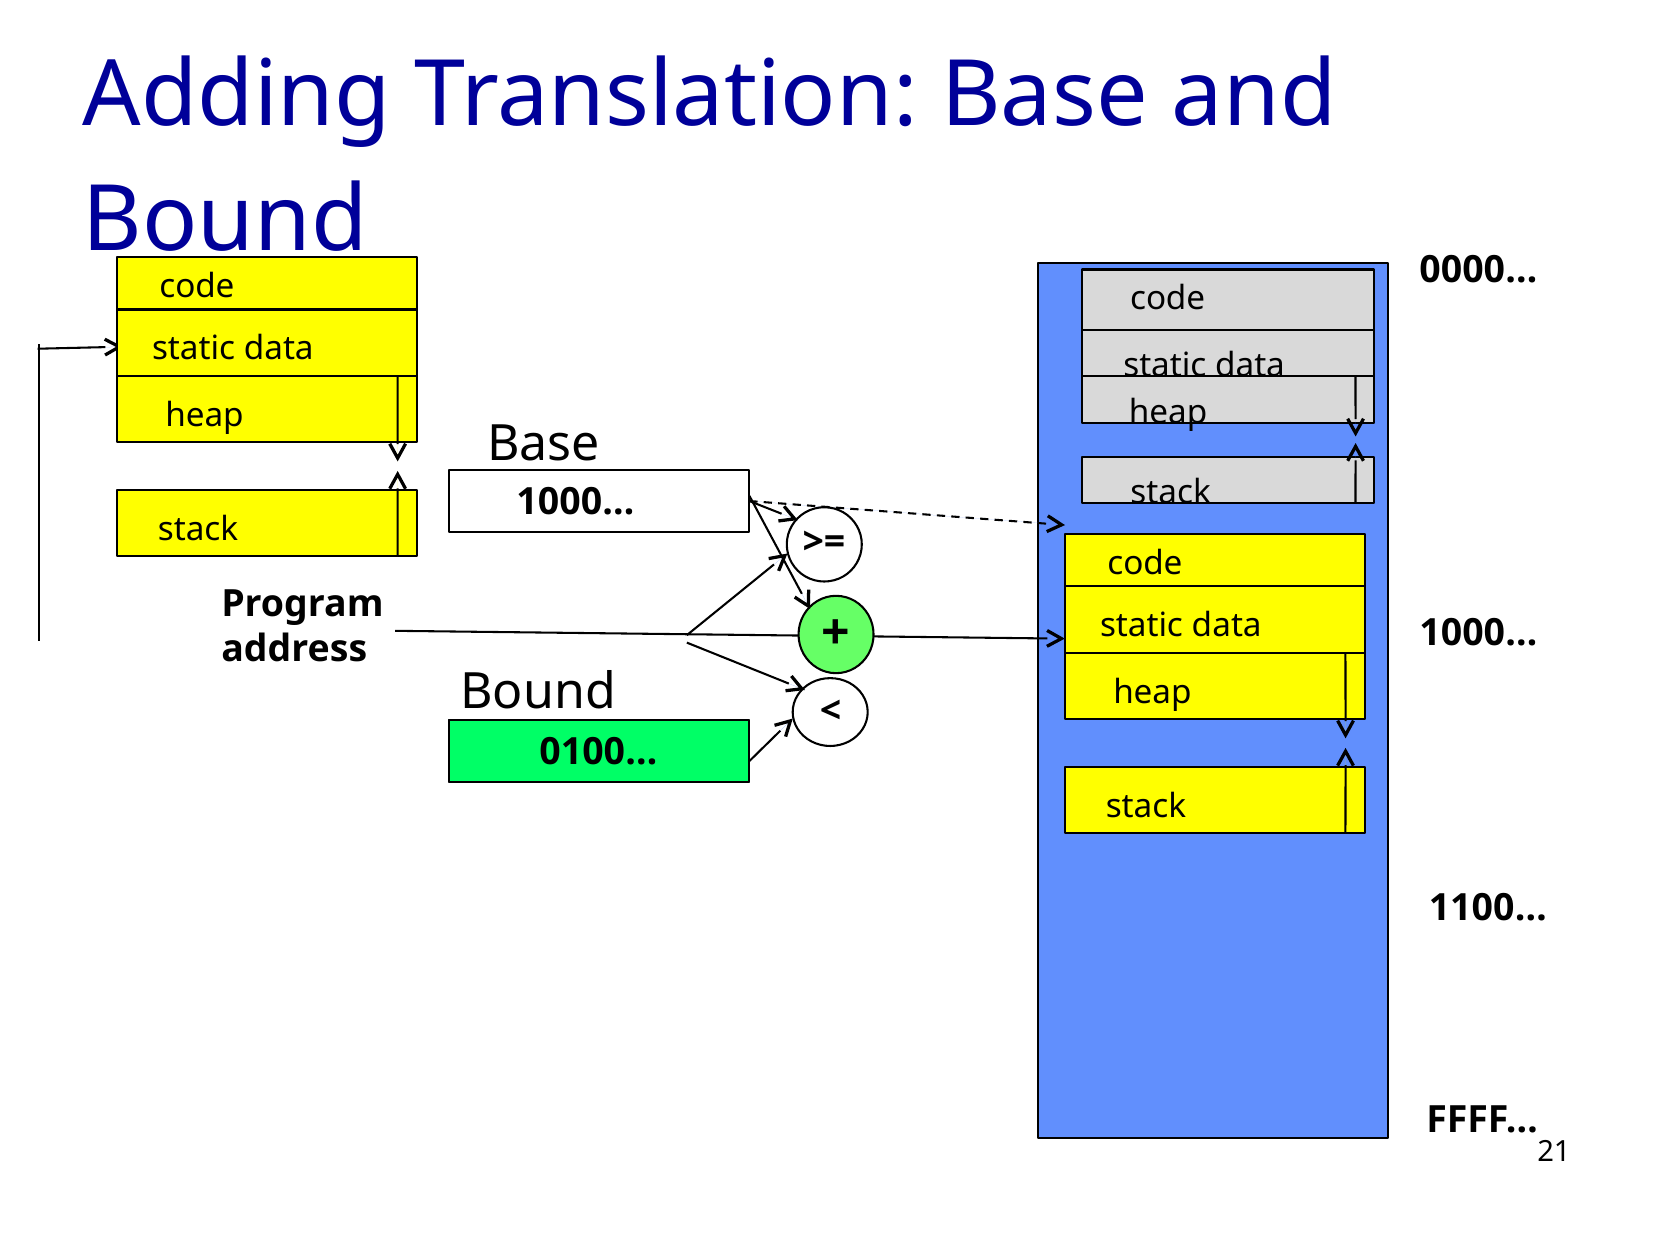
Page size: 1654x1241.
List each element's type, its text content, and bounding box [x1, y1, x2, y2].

text_box heap [1098, 662, 1207, 718]
text_box heap [1114, 383, 1223, 438]
text_box 0100… [524, 719, 673, 780]
text_box < [805, 678, 857, 739]
text_box [861, 262, 1388, 1138]
text_box 0000… [1404, 237, 1553, 298]
title Adding Translation: Base and Bound [82, 49, 1571, 257]
text_box 1000… [501, 469, 650, 530]
text_box [116, 470, 417, 557]
text_box static data [137, 319, 329, 374]
text_box 1100… [1413, 875, 1562, 936]
text_box code [1115, 269, 1220, 325]
text_box Base [472, 403, 615, 469]
text_box Program address [206, 571, 399, 677]
text_box stack [143, 499, 254, 555]
text_box FFFF… [1411, 1087, 1554, 1148]
text_box stack [1115, 463, 1226, 518]
text_box code [1092, 534, 1198, 586]
text_box Bound [445, 651, 631, 727]
text_box stack [1091, 776, 1202, 832]
text_box >= [787, 509, 861, 570]
text_box [395, 495, 816, 658]
text_box [817, 668, 855, 674]
text_box heap [150, 385, 259, 441]
text_box static data [1085, 595, 1277, 651]
text_box [449, 718, 793, 783]
text_box + [806, 592, 865, 668]
text_box [40, 257, 417, 462]
text_box [686, 642, 805, 691]
text_box Base [472, 471, 501, 479]
text_box code [144, 257, 250, 309]
text_box 1000… [1404, 600, 1553, 661]
text_box static data [1108, 336, 1301, 376]
